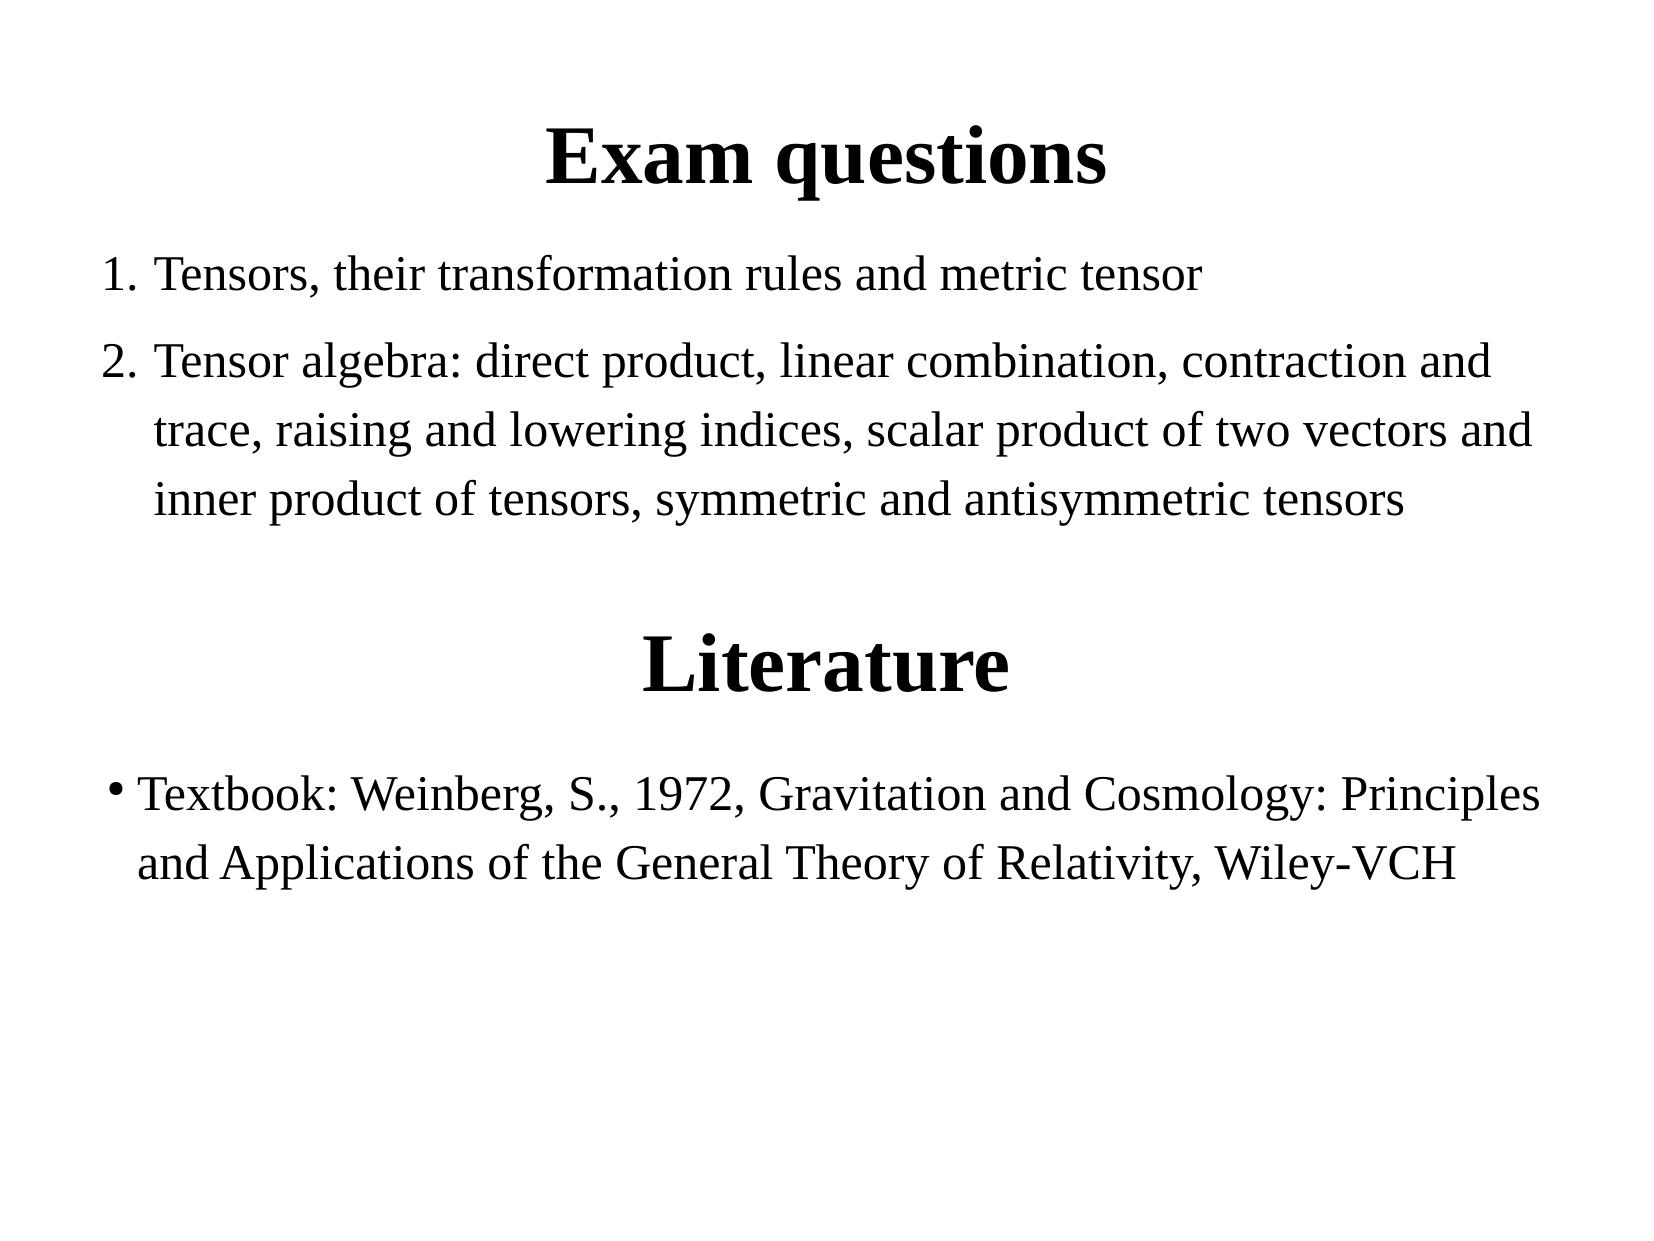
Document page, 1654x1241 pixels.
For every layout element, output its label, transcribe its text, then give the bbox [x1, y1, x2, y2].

list Textbook: Weinberg, S., 1972, Gravitation and Cosmology: Principles and Applications of the General Theory of Relativity, Wiley-VCH [92, 744, 1591, 882]
title Literature [82, 598, 1571, 717]
list Tensors, their transformation rules and metric tensor Tensor algebra: direct product, linear combination, contraction and trace, raising and lowering indices, scalar product of two vectors and inner product of tensors, symmetric and antisymmetric tensors [86, 224, 1550, 451]
title Exam questions [82, 91, 1571, 210]
